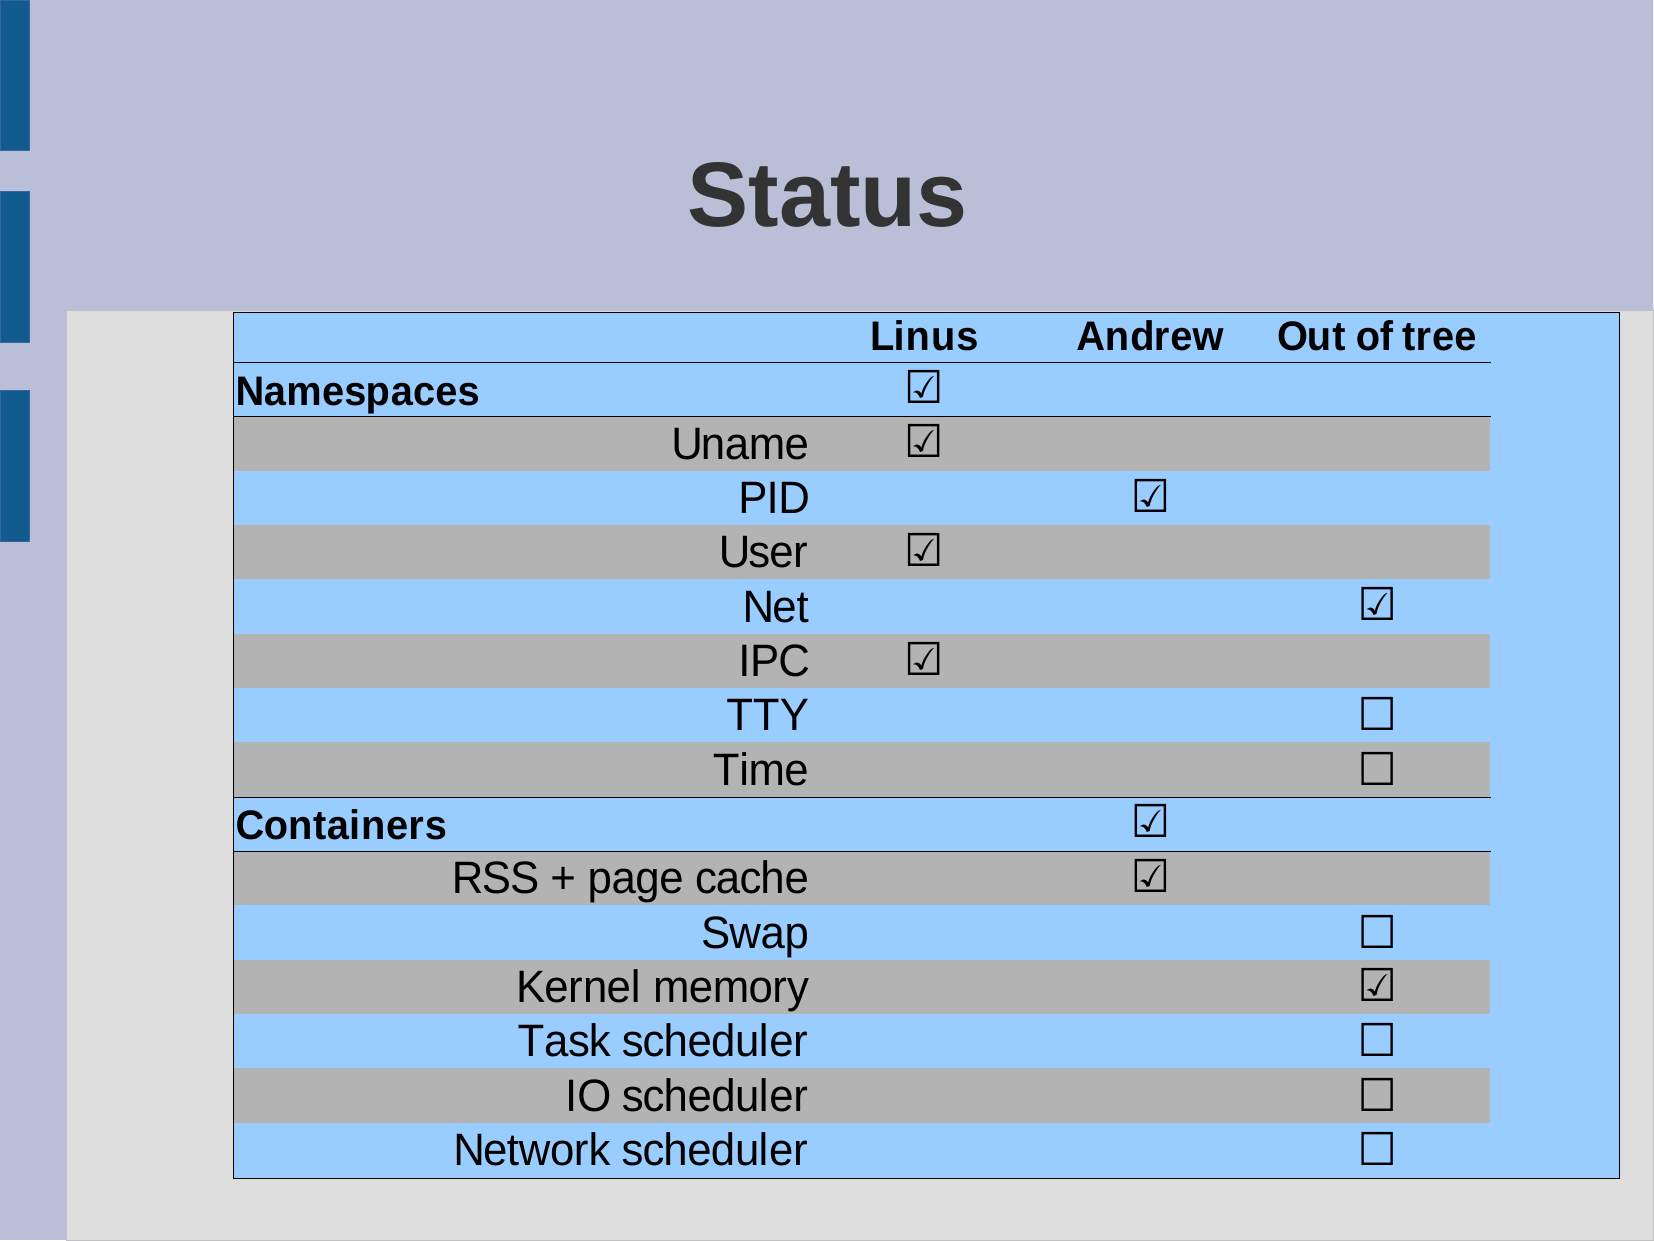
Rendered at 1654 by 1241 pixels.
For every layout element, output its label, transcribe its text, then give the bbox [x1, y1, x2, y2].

title Status [121, 91, 1534, 299]
chart [233, 312, 1620, 1179]
